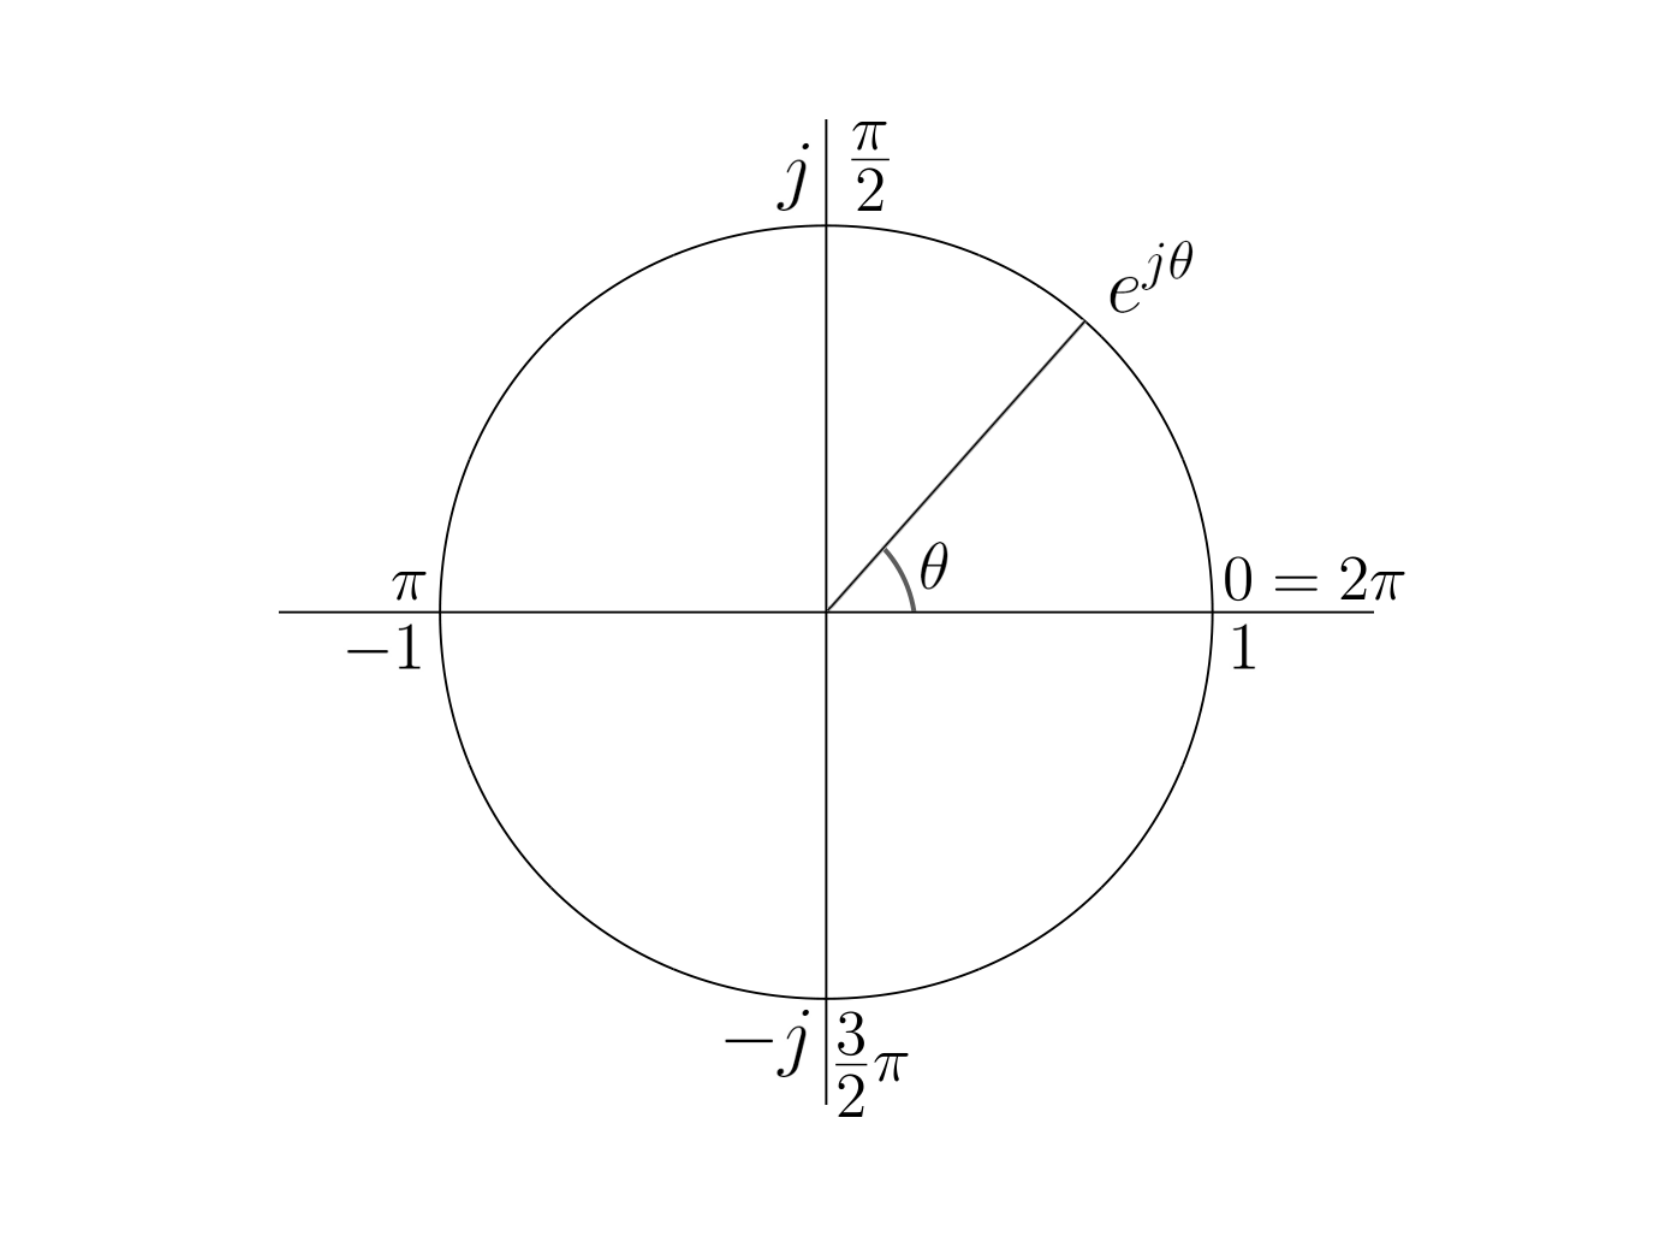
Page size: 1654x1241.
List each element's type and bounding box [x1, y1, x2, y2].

picture [238, 117, 1415, 1123]
